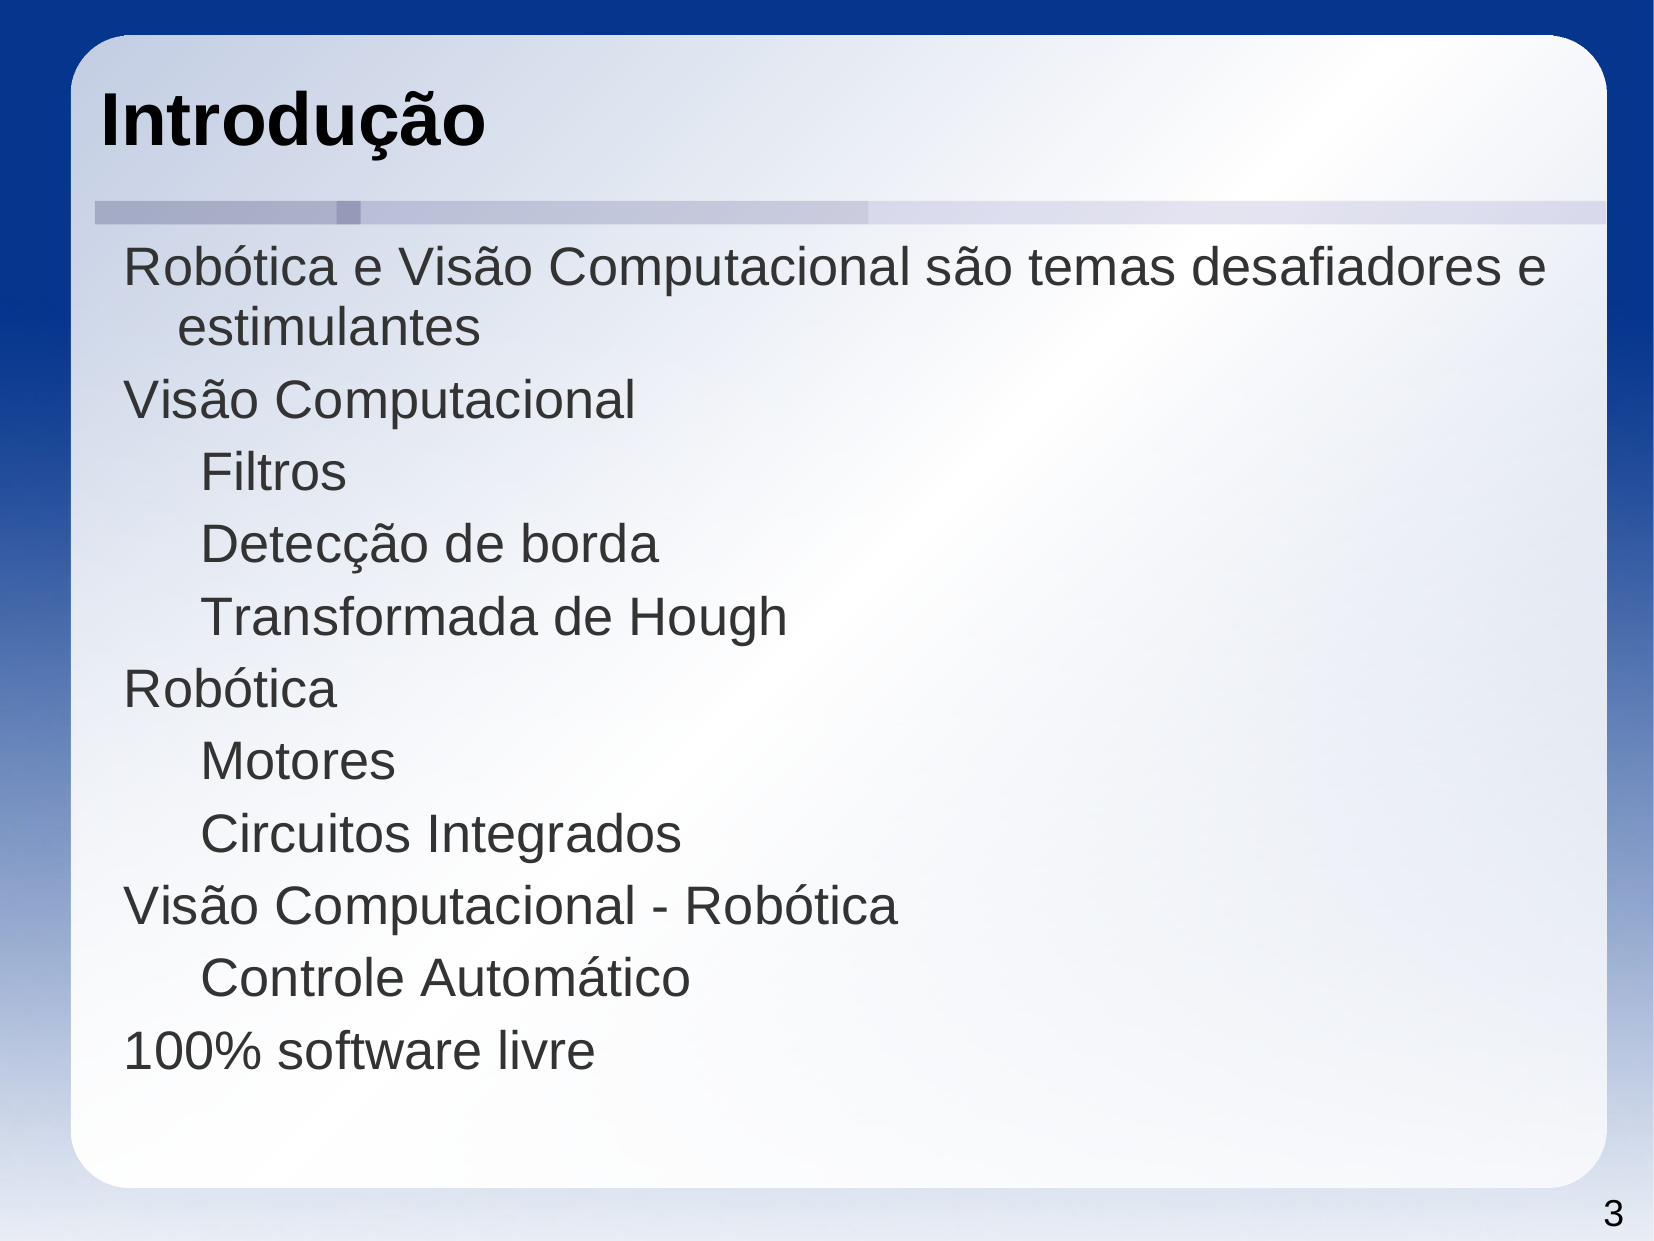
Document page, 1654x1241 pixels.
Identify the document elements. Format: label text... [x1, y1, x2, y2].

picture [0, 0, 1654, 1241]
list Robótica e Visão Computacional são temas desafiadores e estimulantes Visão Computacional Filtros Detecção de borda Transformada de Hough Robótica Motores Circuitos Integrados Visão Computacional - Robótica Controle Automático 100% software livre [106, 236, 1583, 1152]
title Introdução [100, 55, 1577, 184]
